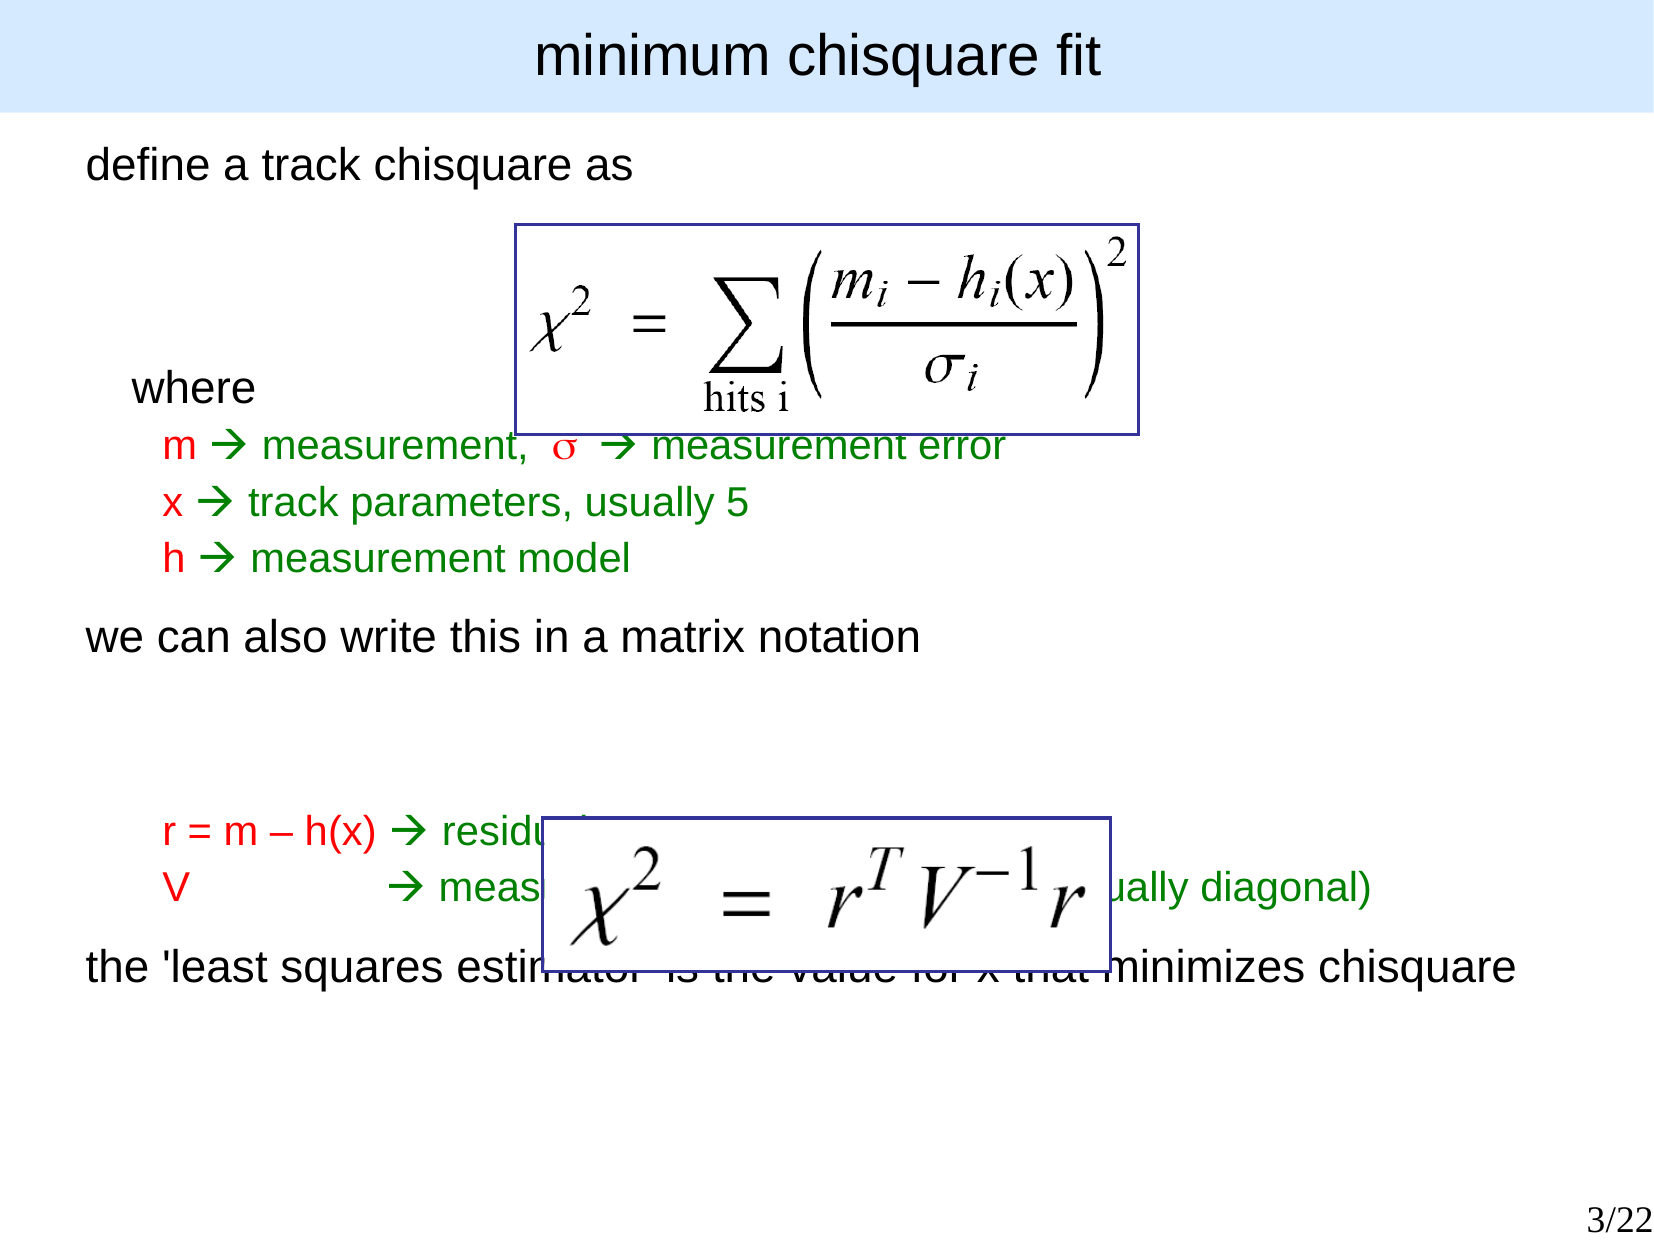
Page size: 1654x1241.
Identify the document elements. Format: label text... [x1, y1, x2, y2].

picture [544, 819, 1110, 971]
picture [516, 226, 1137, 433]
title minimum chisquare fit [82, 11, 1571, 100]
list define a track chisquare as where m  measurement,   measurement error x  track parameters, usually 5 h  measurement model we can also write this in a matrix notation r = m – h(x)  residual vector V  measurement covariance matrix (usually diagonal) the 'least squares estimator' is the value for x that minimizes chisquare [53, 130, 1597, 1221]
